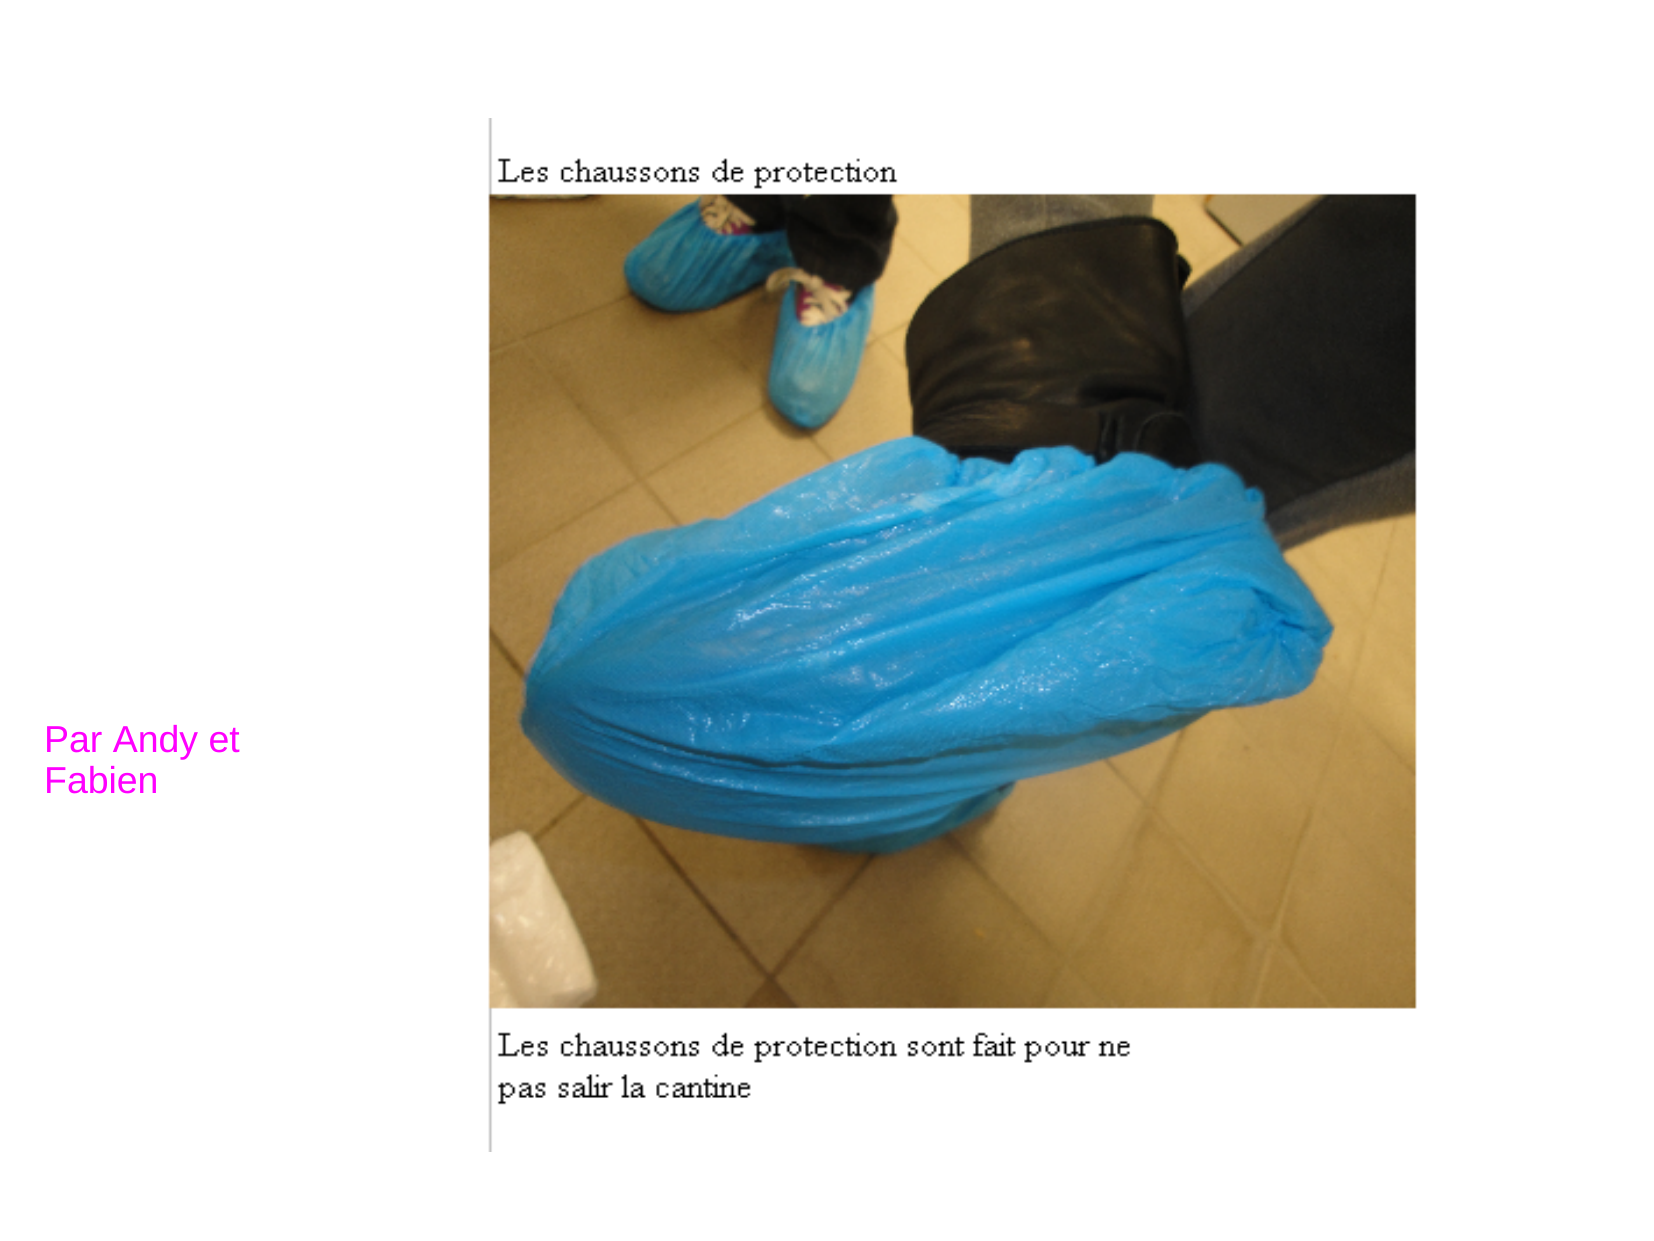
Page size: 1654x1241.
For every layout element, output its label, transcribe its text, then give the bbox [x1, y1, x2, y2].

text_box Par Andy et Fabien [29, 708, 355, 808]
picture [399, 118, 1477, 1152]
